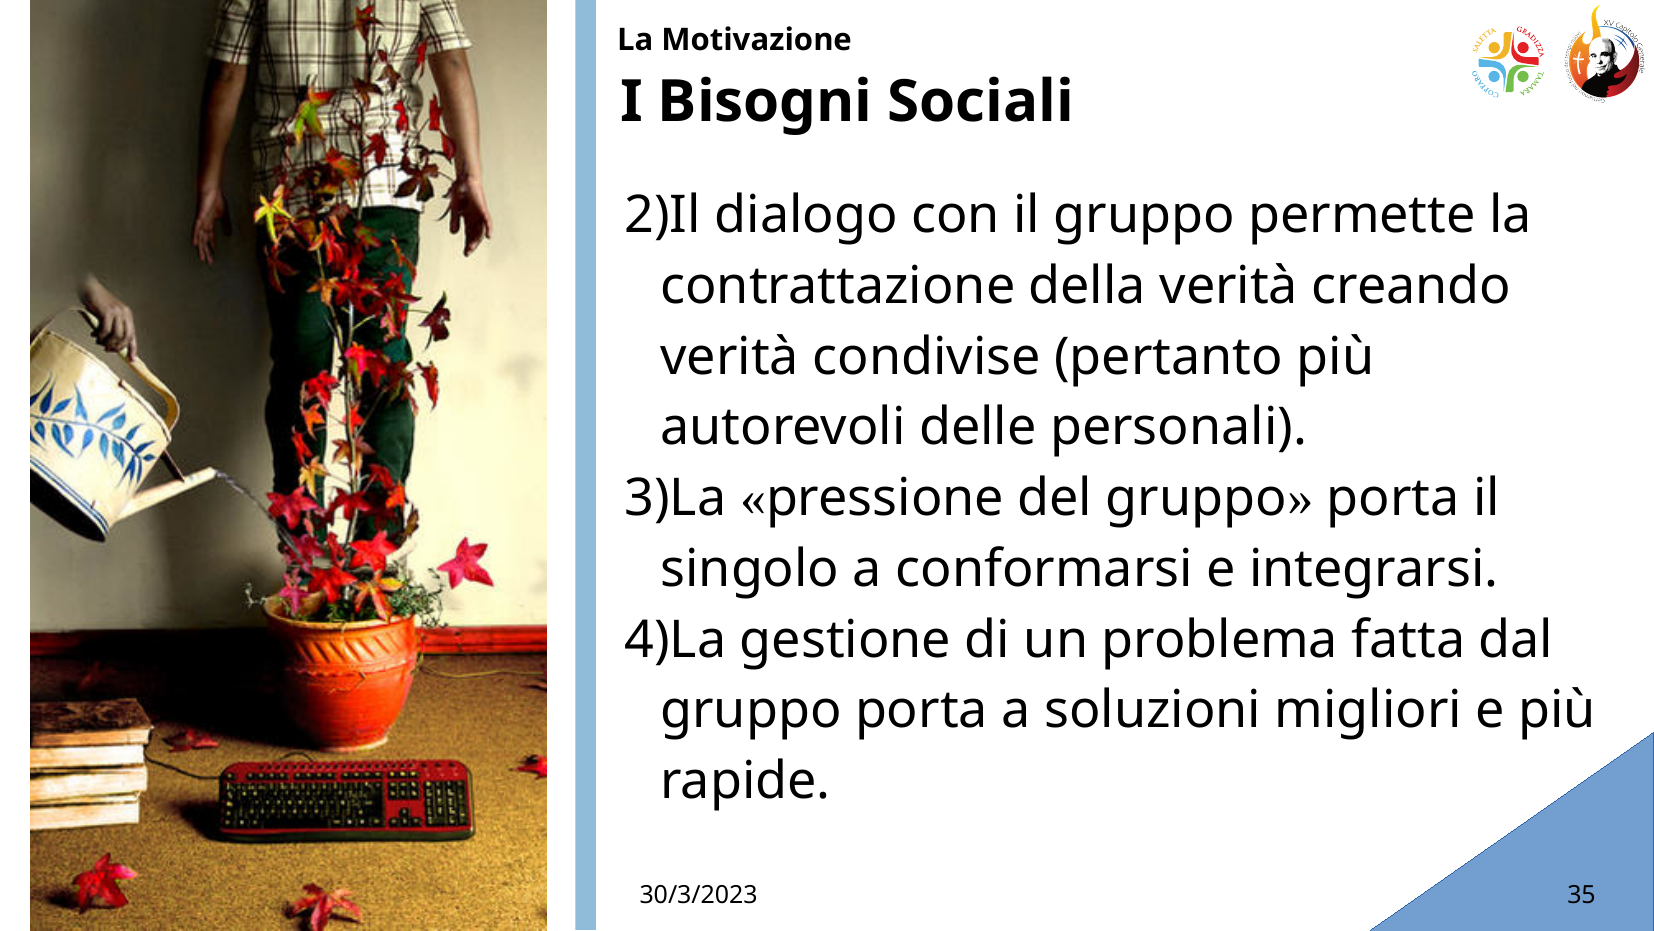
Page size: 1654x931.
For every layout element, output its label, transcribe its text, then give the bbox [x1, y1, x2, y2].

text_box La Motivazione [602, 9, 1335, 63]
picture [1563, 4, 1646, 103]
title I Bisogni Sociali [620, 70, 1617, 142]
subtitle Il dialogo con il gruppo permette la contrattazione della verità creando verità condivise (pertanto più autorevoli delle personali). La «pressione del gruppo» porta il singolo a conformarsi e integrarsi. La gestione di un problema fatta dal gruppo porta a soluzioni migliori e più rapide. [624, 177, 1602, 873]
picture [30, 0, 547, 931]
